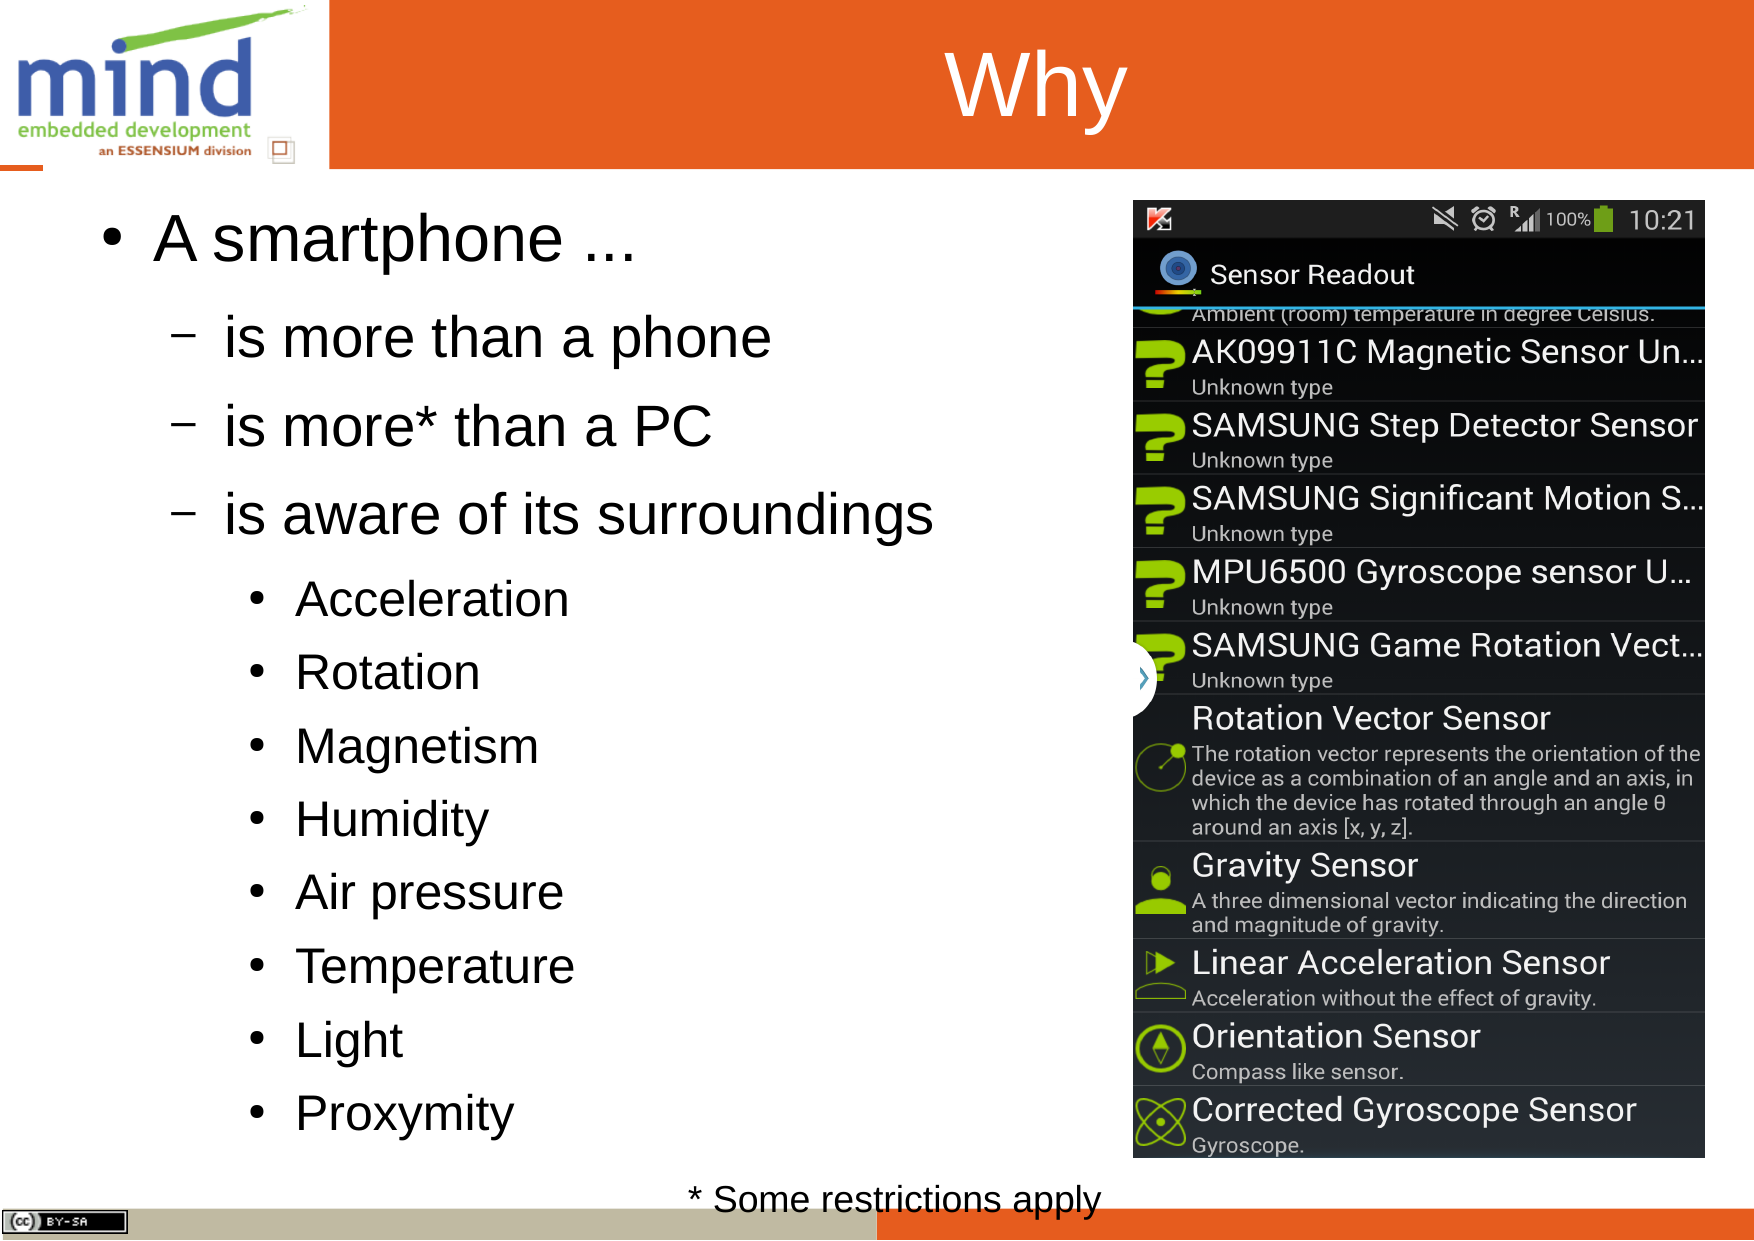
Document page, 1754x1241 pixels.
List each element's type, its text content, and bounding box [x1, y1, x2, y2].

title Why [329, 0, 1744, 170]
text_box * Some restrictions apply [673, 1171, 1241, 1229]
list A smartphone ... is more than a phone is more* than a PC is aware of its surroundings Acceleration Rotation Magnetism Humidity Air pressure Temperature Light Proxymity [82, 200, 1662, 1182]
picture [1133, 200, 1705, 1158]
picture [5, 5, 322, 164]
picture [2, 1210, 128, 1234]
